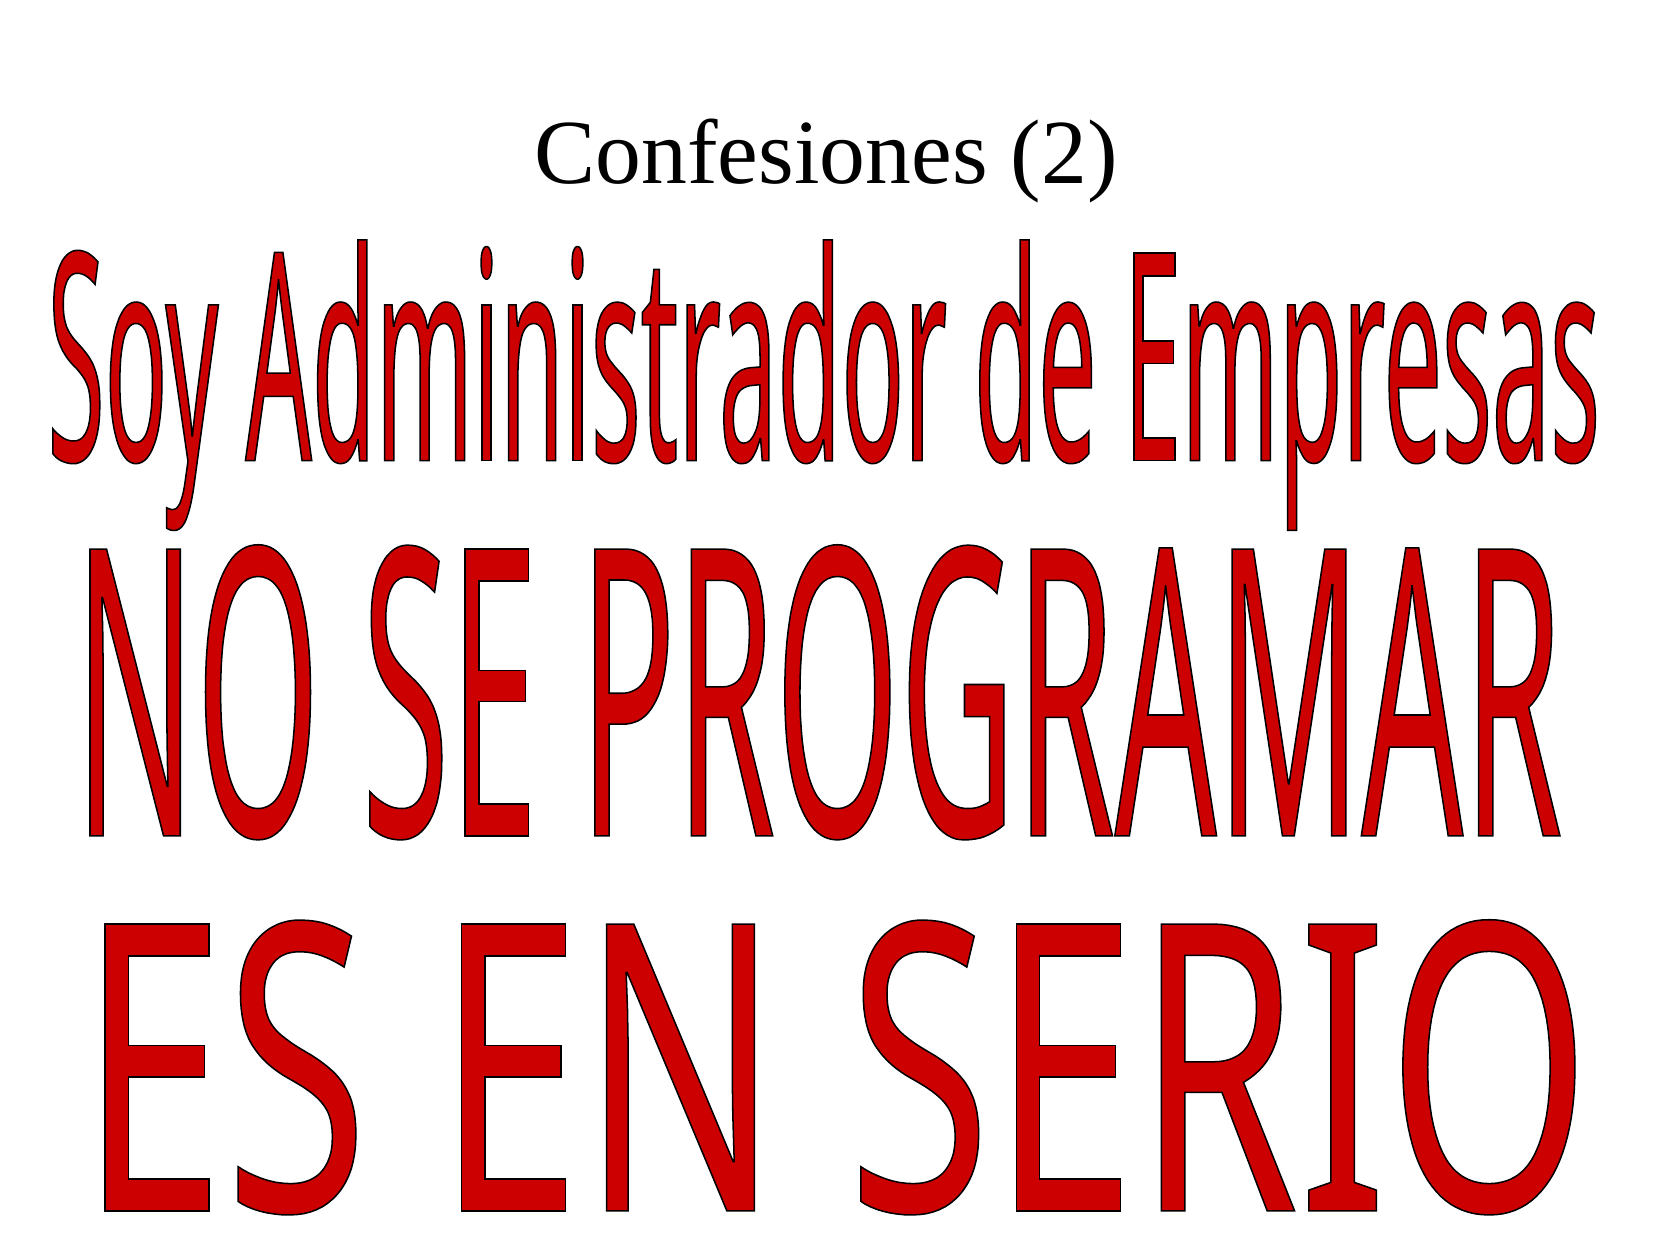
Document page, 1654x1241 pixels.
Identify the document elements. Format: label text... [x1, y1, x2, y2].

text_box Soy Administrador de Empresas [110, 302, 162, 464]
text_box Soy Administrador de Empresas [596, 302, 637, 464]
text_box NO SE PROGRAMAR [369, 545, 442, 840]
text_box Soy Administrador de Empresas [481, 304, 491, 461]
text_box NO SE PROGRAMAR [1478, 549, 1560, 836]
text_box ES EN SERIO [1308, 924, 1377, 1211]
text_box Soy Administrador de Empresas [912, 302, 946, 461]
text_box ES EN SERIO [461, 924, 566, 1211]
text_box Soy Administrador de Empresas [723, 302, 769, 464]
text_box NO SE PROGRAMAR [90, 549, 181, 836]
text_box ES EN SERIO [606, 924, 755, 1211]
text_box Soy Administrador de Empresas [1351, 302, 1385, 461]
text_box Soy Administrador de Empresas [1287, 302, 1337, 531]
text_box Soy Administrador de Empresas [165, 304, 219, 531]
text_box Soy Administrador de Empresas [508, 302, 556, 461]
text_box Soy Administrador de Empresas [384, 302, 465, 461]
text_box NO SE PROGRAMAR [594, 549, 668, 836]
text_box Soy Administrador de Empresas [687, 302, 720, 461]
text_box Soy Administrador de Empresas [979, 239, 1030, 464]
text_box NO SE PROGRAMAR [1114, 547, 1217, 836]
text_box Soy Administrador de Empresas [245, 252, 312, 461]
text_box Soy Administrador de Empresas [1190, 302, 1271, 461]
text_box Soy Administrador de Empresas [317, 239, 367, 464]
text_box NO SE PROGRAMAR [1031, 549, 1113, 836]
text_box ES EN SERIO [860, 920, 979, 1215]
text_box ES EN SERIO [238, 920, 356, 1215]
text_box Soy Administrador de Empresas [1555, 302, 1596, 464]
text_box Soy Administrador de Empresas [572, 304, 583, 461]
text_box NO SE PROGRAMAR [784, 544, 890, 840]
text_box Soy Administrador de Empresas [1389, 302, 1437, 464]
text_box NO SE PROGRAMAR [1232, 549, 1346, 836]
text_box Soy Administrador de Empresas [1496, 302, 1542, 464]
text_box Soy Administrador de Empresas [642, 269, 676, 464]
text_box Soy Administrador de Empresas [1043, 302, 1092, 464]
text_box NO SE PROGRAMAR [1361, 547, 1464, 836]
title Confesiones (2) [82, 49, 1571, 257]
text_box NO SE PROGRAMAR [691, 549, 773, 836]
text_box Soy Administrador de Empresas [847, 302, 899, 464]
text_box NO SE PROGRAMAR [909, 545, 1004, 840]
text_box Soy Administrador de Empresas [783, 239, 833, 464]
text_box NO SE PROGRAMAR [464, 549, 529, 836]
text_box ES EN SERIO [1402, 919, 1575, 1215]
text_box ES EN SERIO [1161, 924, 1295, 1211]
text_box Soy Administrador de Empresas [1133, 253, 1176, 461]
text_box NO SE PROGRAMAR [205, 544, 311, 840]
text_box ES EN SERIO [1016, 924, 1121, 1211]
text_box ES EN SERIO [105, 924, 210, 1211]
text_box Soy Administrador de Empresas [52, 250, 100, 464]
text_box Soy Administrador de Empresas [1447, 302, 1488, 464]
